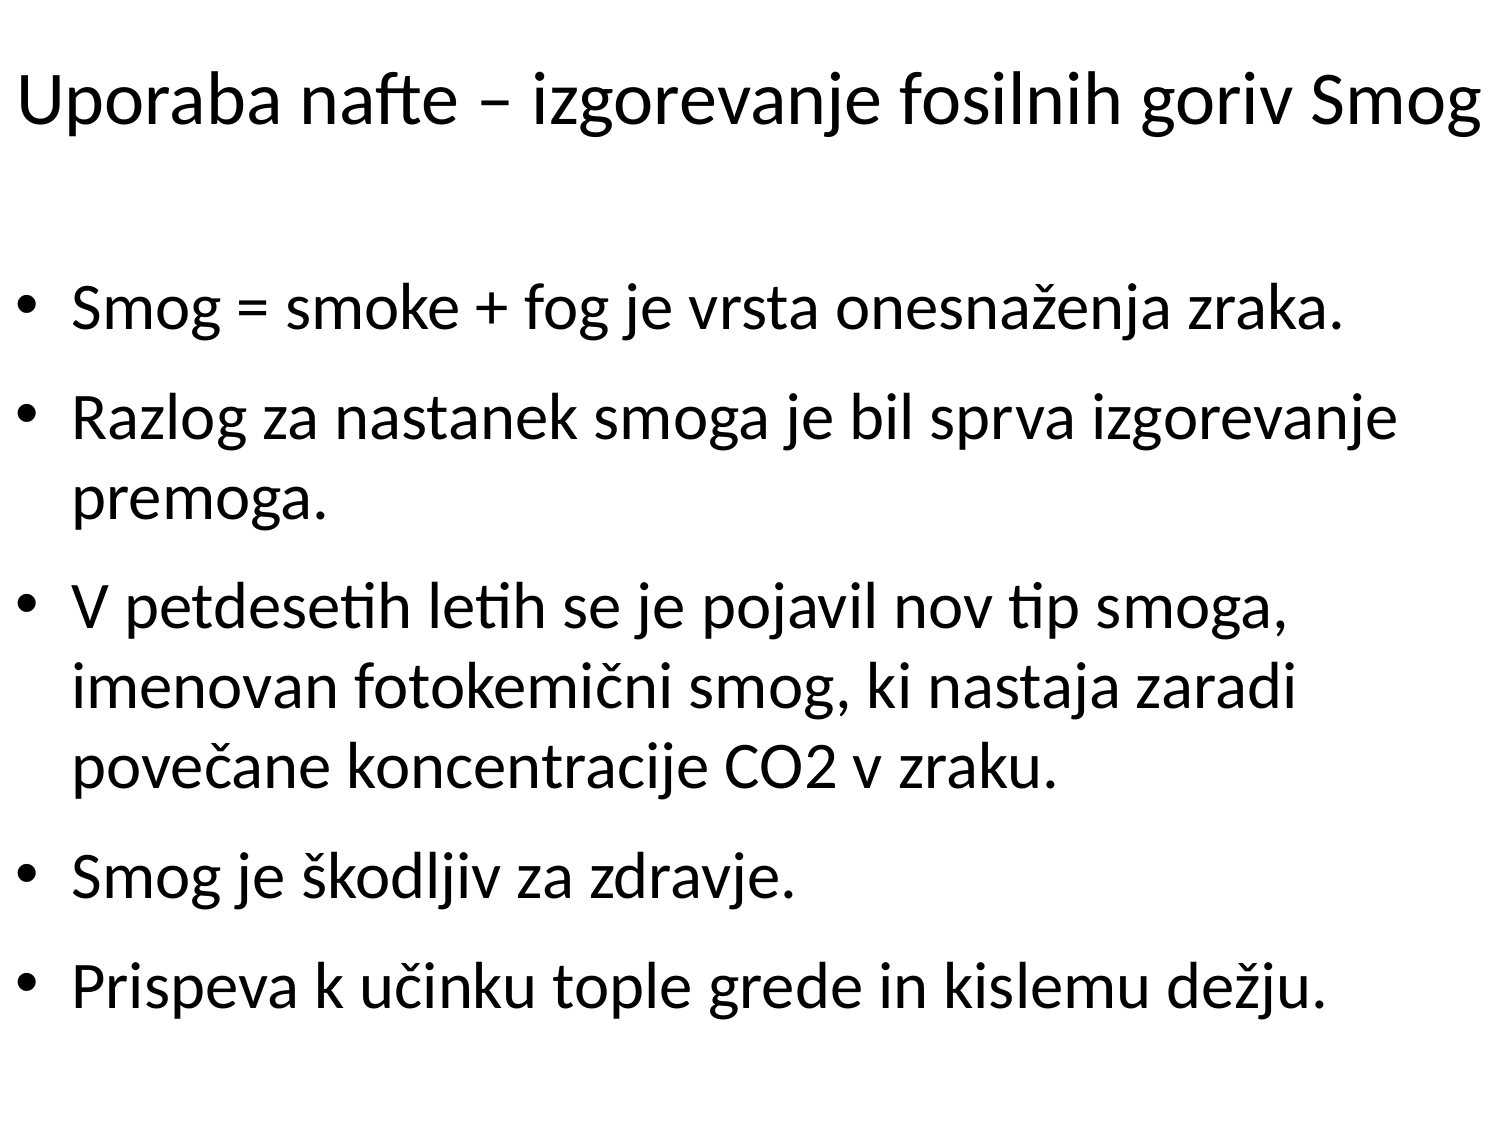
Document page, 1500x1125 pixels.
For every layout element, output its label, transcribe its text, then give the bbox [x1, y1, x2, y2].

title Uporaba nafte – izgorevanje fosilnih goriv Smog [0, 0, 1500, 188]
list Smog = smoke + fog je vrsta onesnaženja zraka. Razlog za nastanek smoga je bil sprva izgorevanje premoga. V petdesetih letih se je pojavil nov tip smoga, imenovan fotokemični smog, ki nastaja zaradi povečane koncentracije CO2 v zraku. Smog je škodljiv za zdravje. Prispeva k učinku tople grede in kislemu dežju. [0, 255, 1500, 1125]
